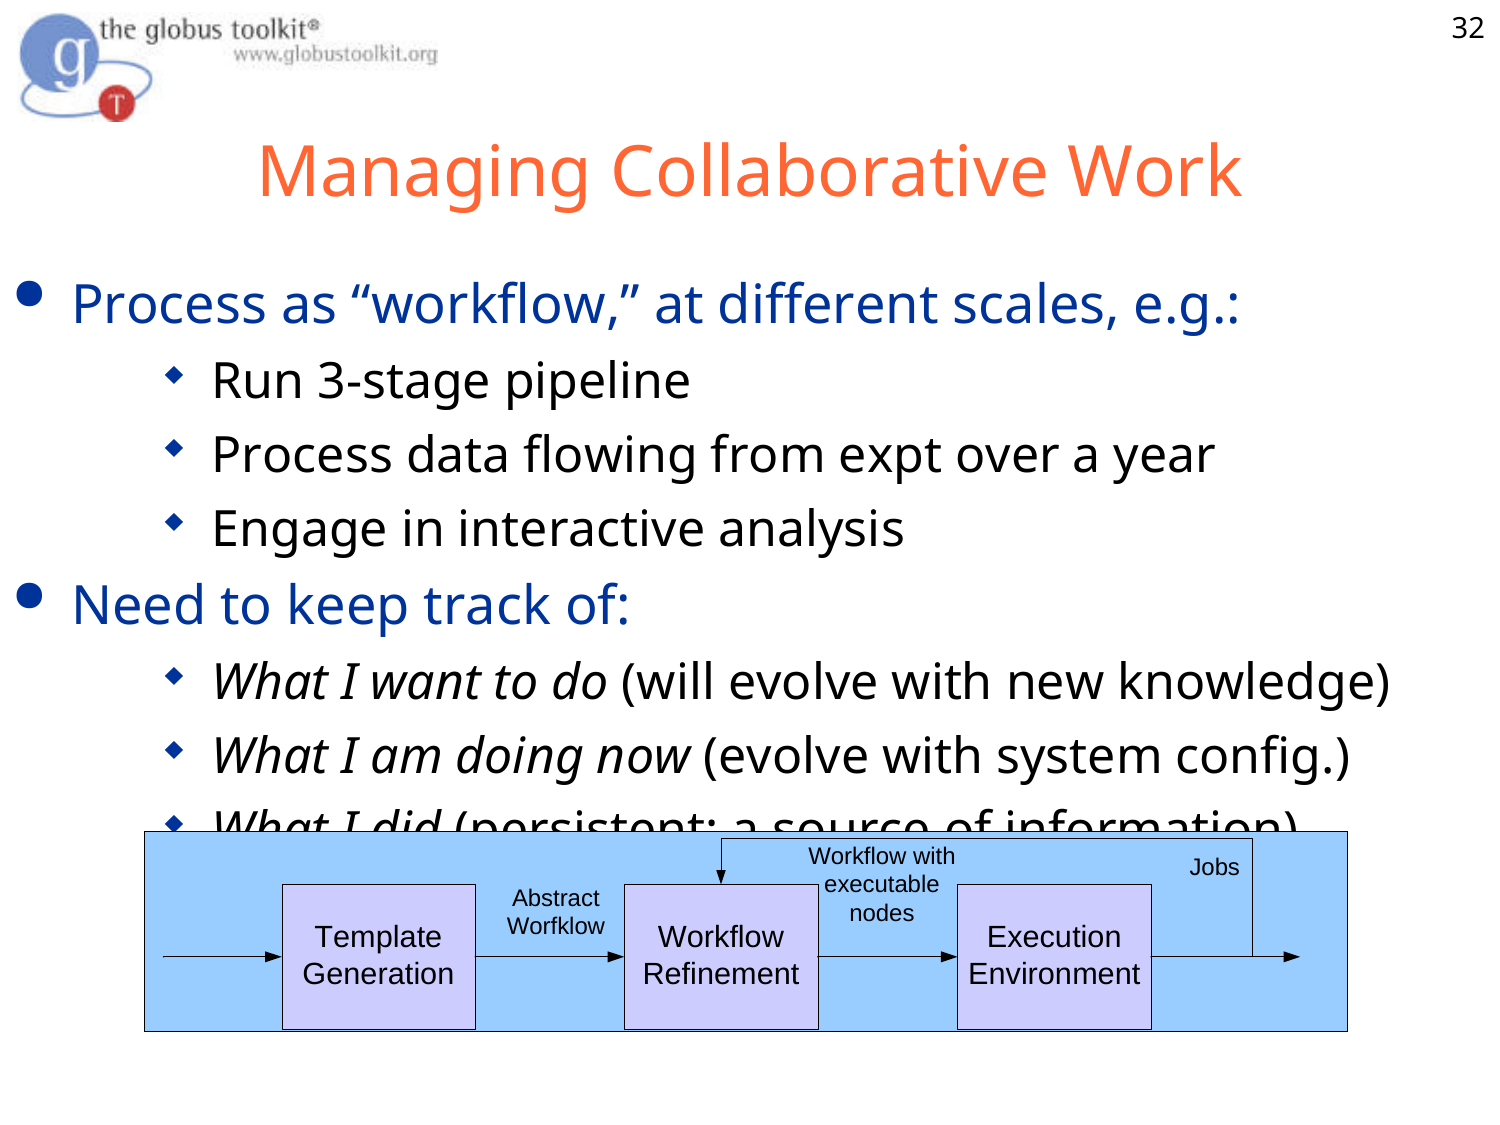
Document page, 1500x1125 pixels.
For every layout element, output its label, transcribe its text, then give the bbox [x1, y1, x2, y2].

list Process as “workflow,” at different scales, e.g.: Run 3-stage pipeline Process data flowing from expt over a year Engage in interactive analysis Need to keep track of: What I want to do (will evolve with new knowledge) What I am doing now (evolve with system config.) What I did (persistent; a source of information) [0, 262, 1500, 976]
title Managing Collaborative Work [112, 99, 1388, 225]
chart [144, 831, 1348, 1032]
picture [17, 12, 438, 122]
